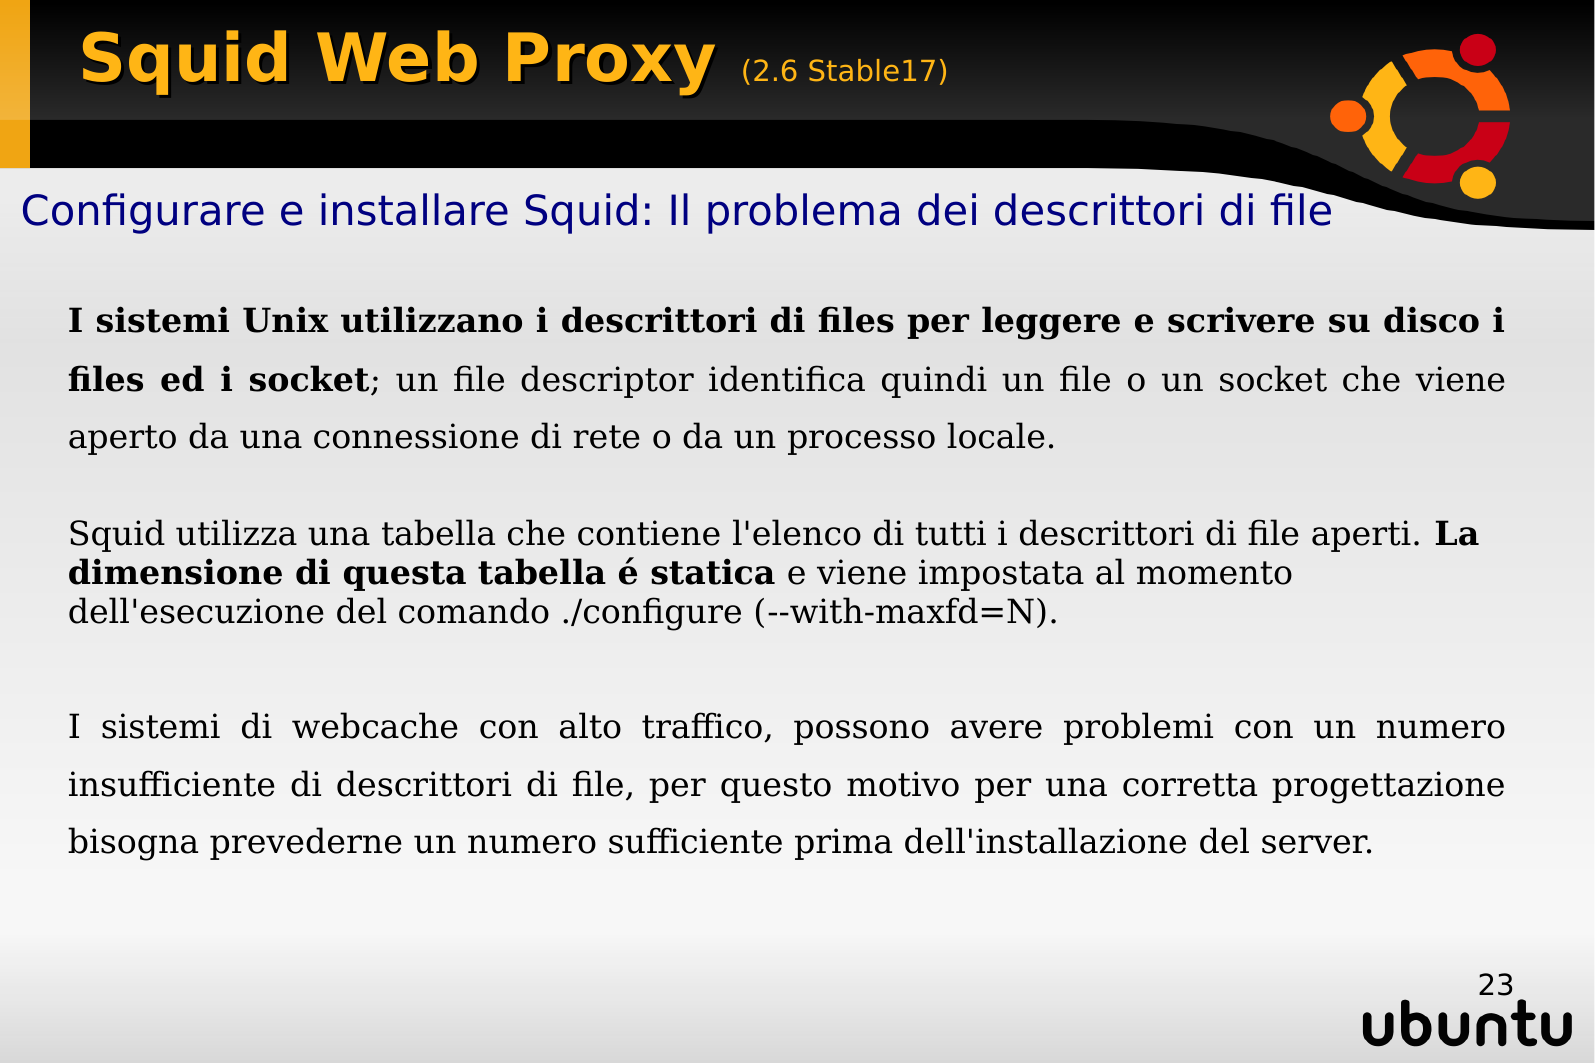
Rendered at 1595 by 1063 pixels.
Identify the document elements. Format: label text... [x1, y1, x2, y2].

picture [0, 0, 1595, 1063]
text_box I sistemi Unix utilizzano i descrittori di files per leggere e scrivere su disco i files ed i socket; un file descriptor identifica quindi un file o un socket che viene aperto da una connessione di rete o da un processo locale. Squid utilizza una tabella che contiene l'elenco di tutti i descrittori di file aperti. La dimensione di questa tabella é statica e viene impostata al momento dell'esecuzione del comando ./configure (--with-maxfd=N). I sistemi di webcache con alto traffico, possono avere problemi con un numero insufficiente di descrittori di file, per questo motivo per una corretta progettazione bisogna prevederne un numero sufficiente prima dell'installazione del server. [64, 274, 1542, 986]
text_box Squid Web Proxy (2.6 Stable17) [23, 11, 1004, 105]
text_box Configurare e installare Squid: Il problema dei descrittori di file [17, 178, 1554, 243]
